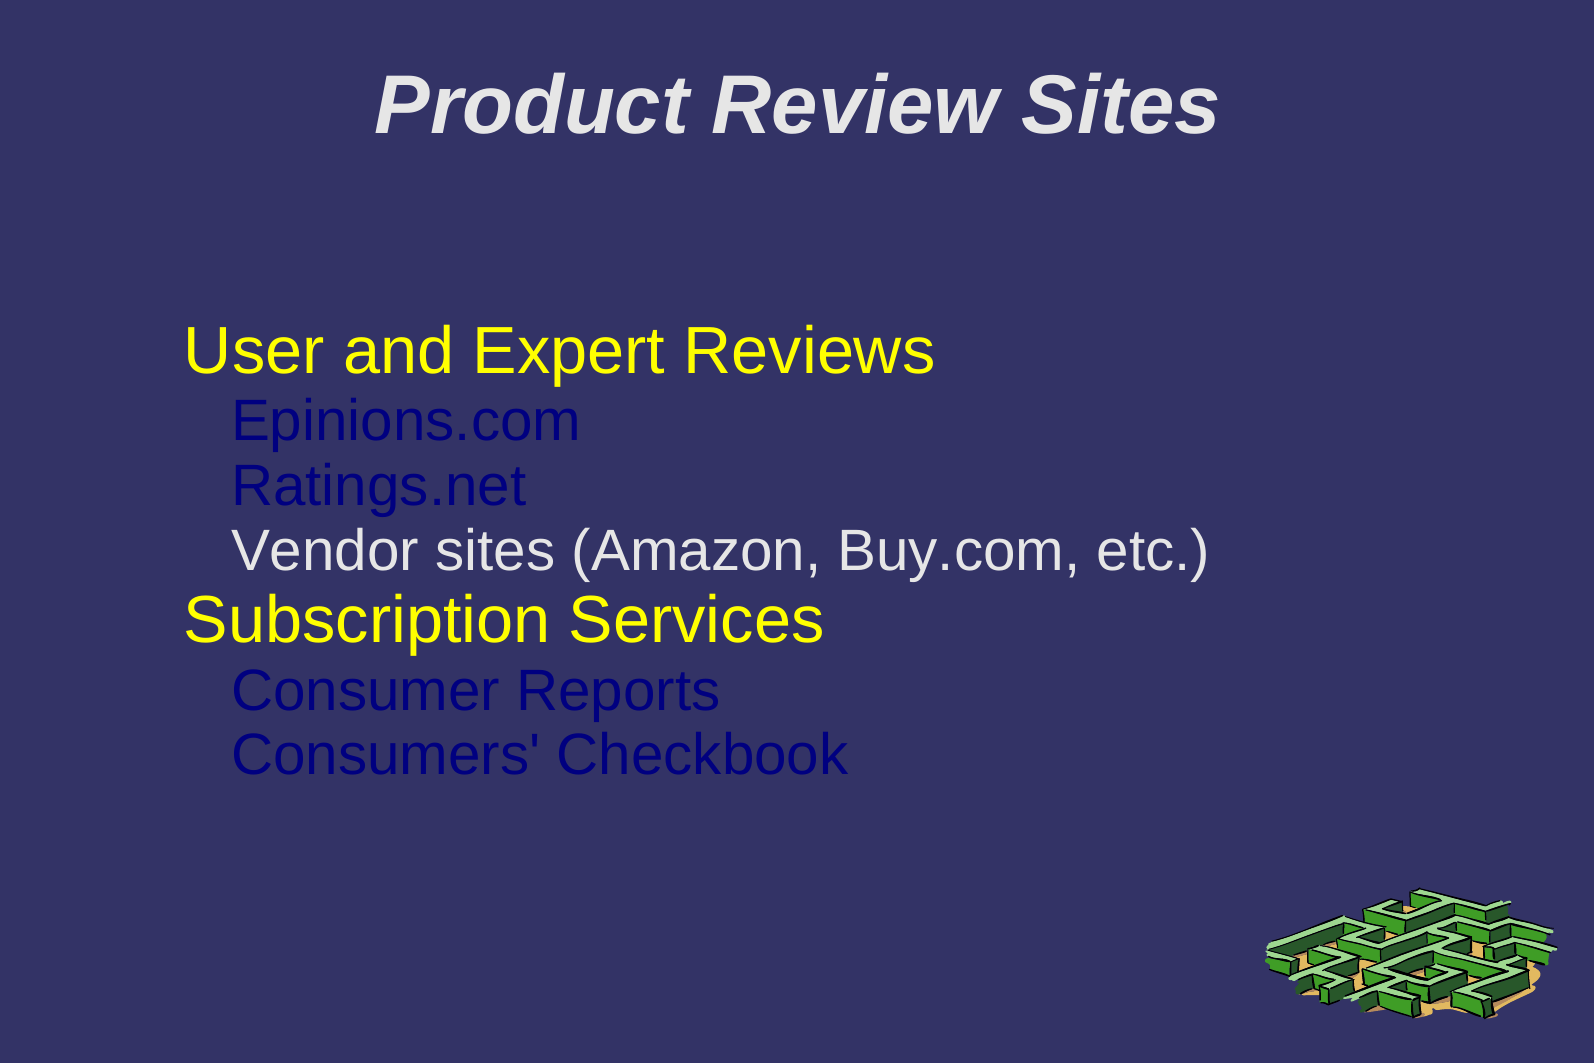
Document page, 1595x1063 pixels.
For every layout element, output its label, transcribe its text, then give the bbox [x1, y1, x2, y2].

title Product Review Sites [117, 16, 1479, 194]
list User and Expert Reviews Epinions.com Ratings.net Vendor sites (Amazon, Buy.com, etc.) Subscription Services Consumer Reports Consumers' Checkbook [172, 312, 1514, 983]
